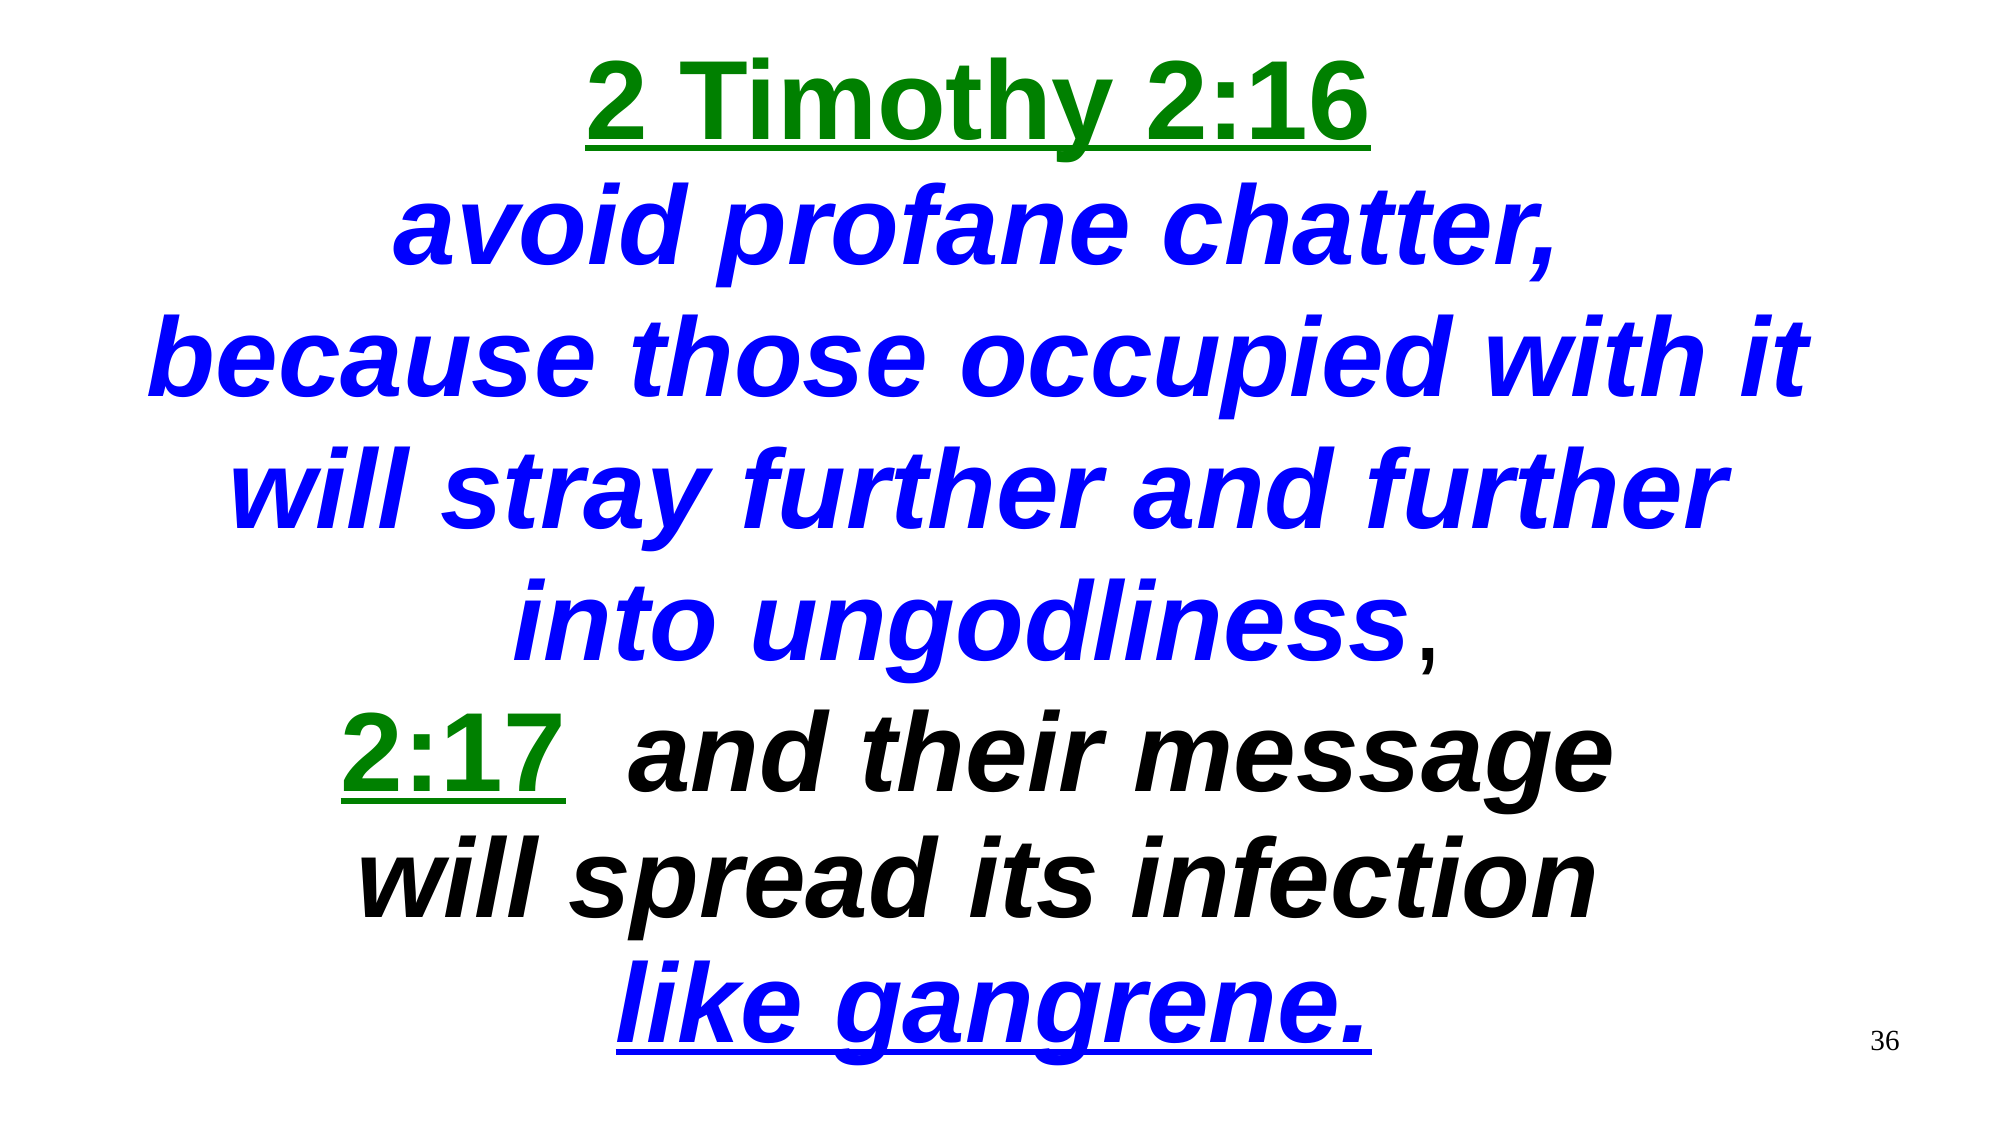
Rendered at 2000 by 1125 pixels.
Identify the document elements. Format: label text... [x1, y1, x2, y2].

list 2 Timothy 2:16 avoid profane chatter, because those occupied with it will stray further and further into ungodliness, 2:17 and their message will spread its infection like gangrene. [37, 37, 1951, 1088]
